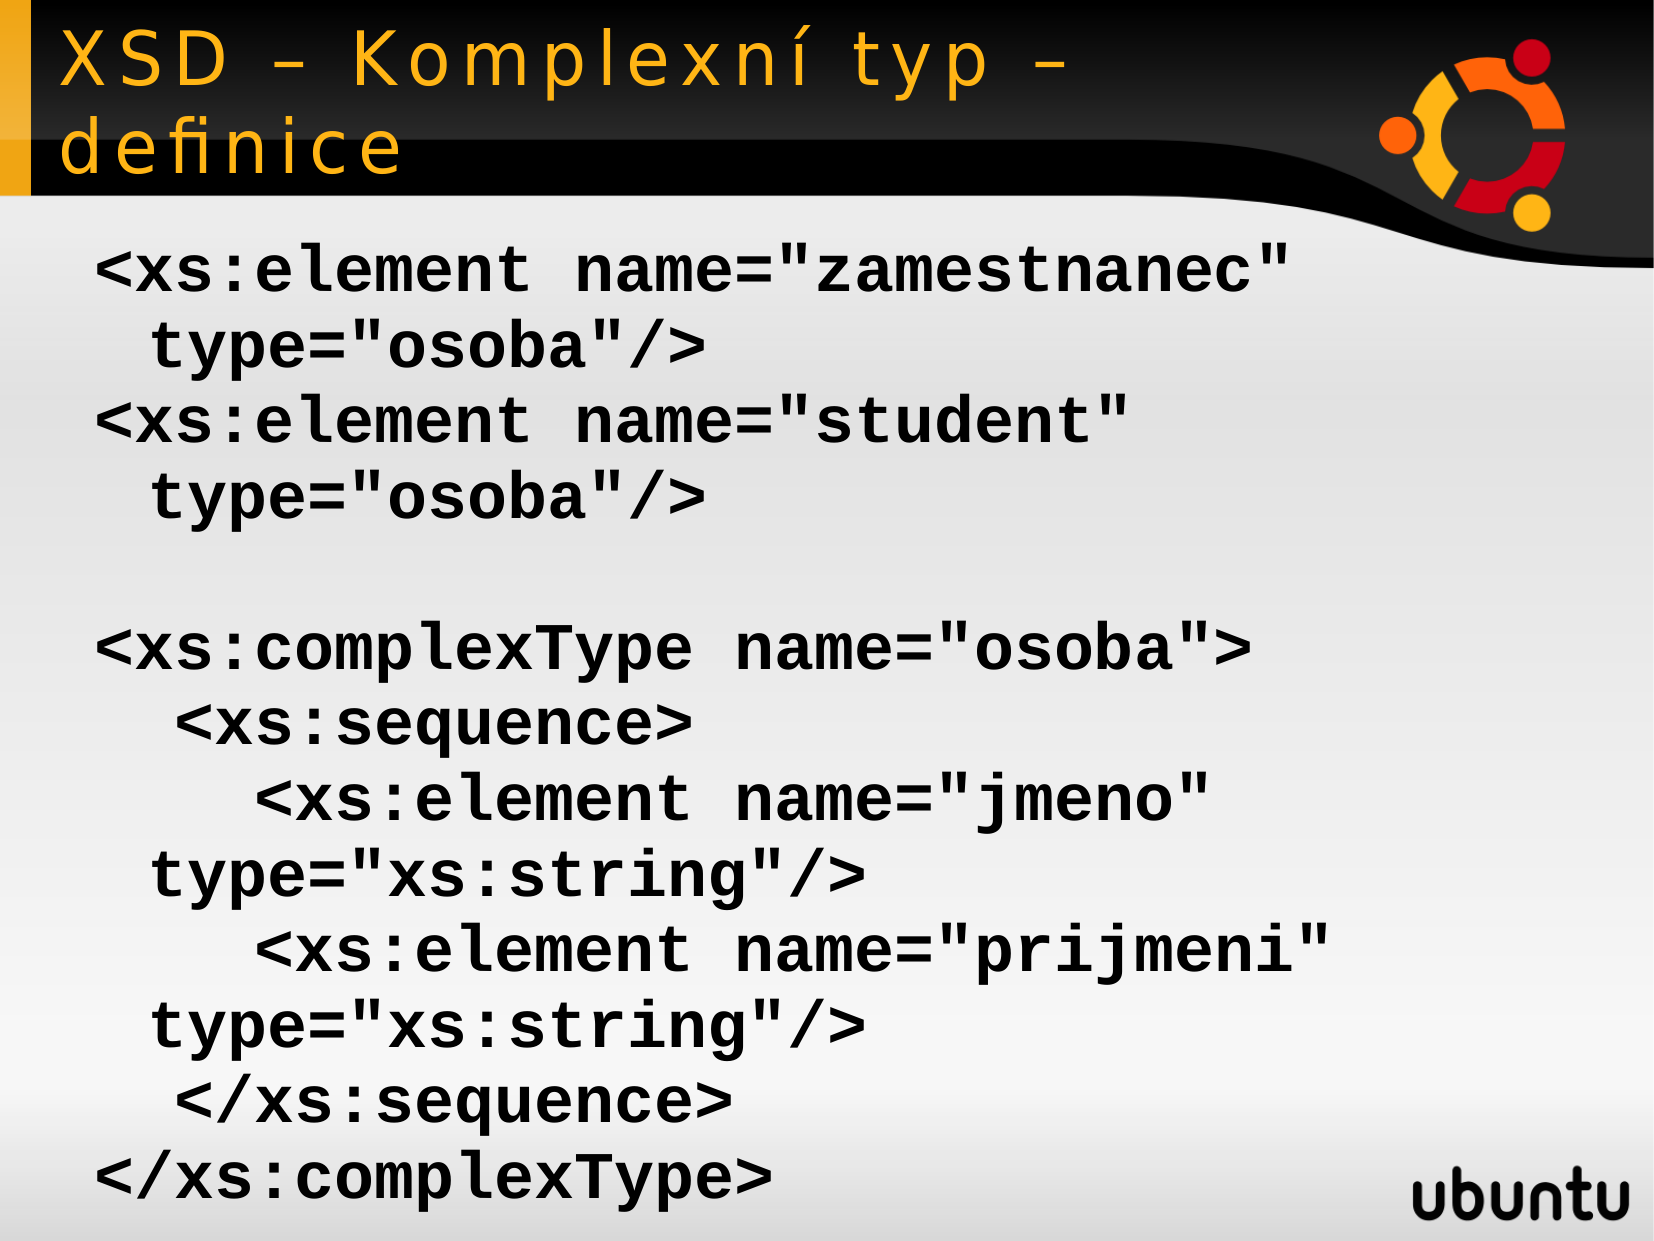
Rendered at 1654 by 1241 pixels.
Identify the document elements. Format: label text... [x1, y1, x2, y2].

picture [0, 0, 1654, 1241]
list <xs:element name="zamestnanec" type="osoba"/> <xs:element name="student" type="osoba"/> <xs:complexType name="osoba"> <xs:sequence> <xs:element name="jmeno" type="xs:string"/> <xs:element name="prijmeni" type="xs:string"/> </xs:sequence> </xs:complexType> [76, 236, 1565, 1219]
title XSD – Komplexní typ – definice [59, 16, 1270, 191]
